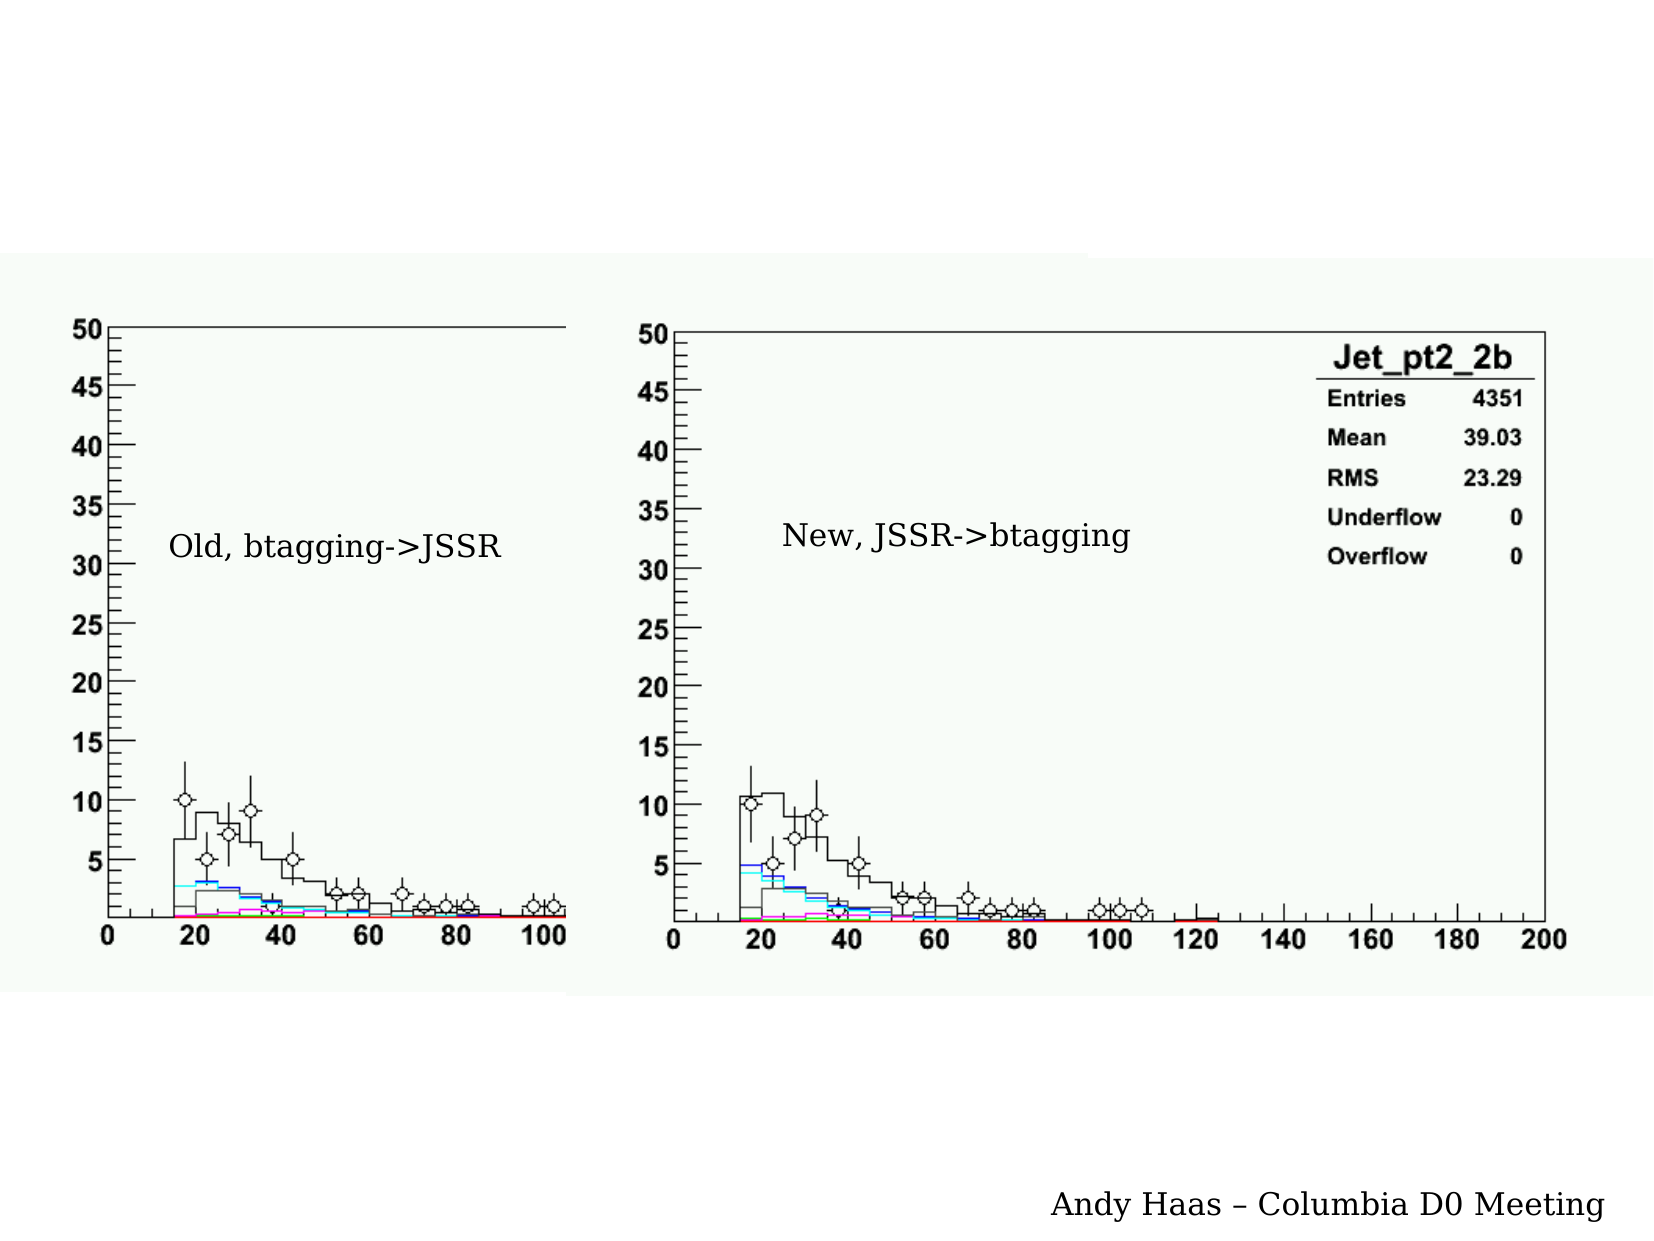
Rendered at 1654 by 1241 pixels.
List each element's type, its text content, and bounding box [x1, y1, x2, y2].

picture [0, 253, 1654, 997]
text_box Old, btagging->JSSR [168, 528, 502, 565]
text_box New, JSSR->btagging [781, 517, 1132, 554]
